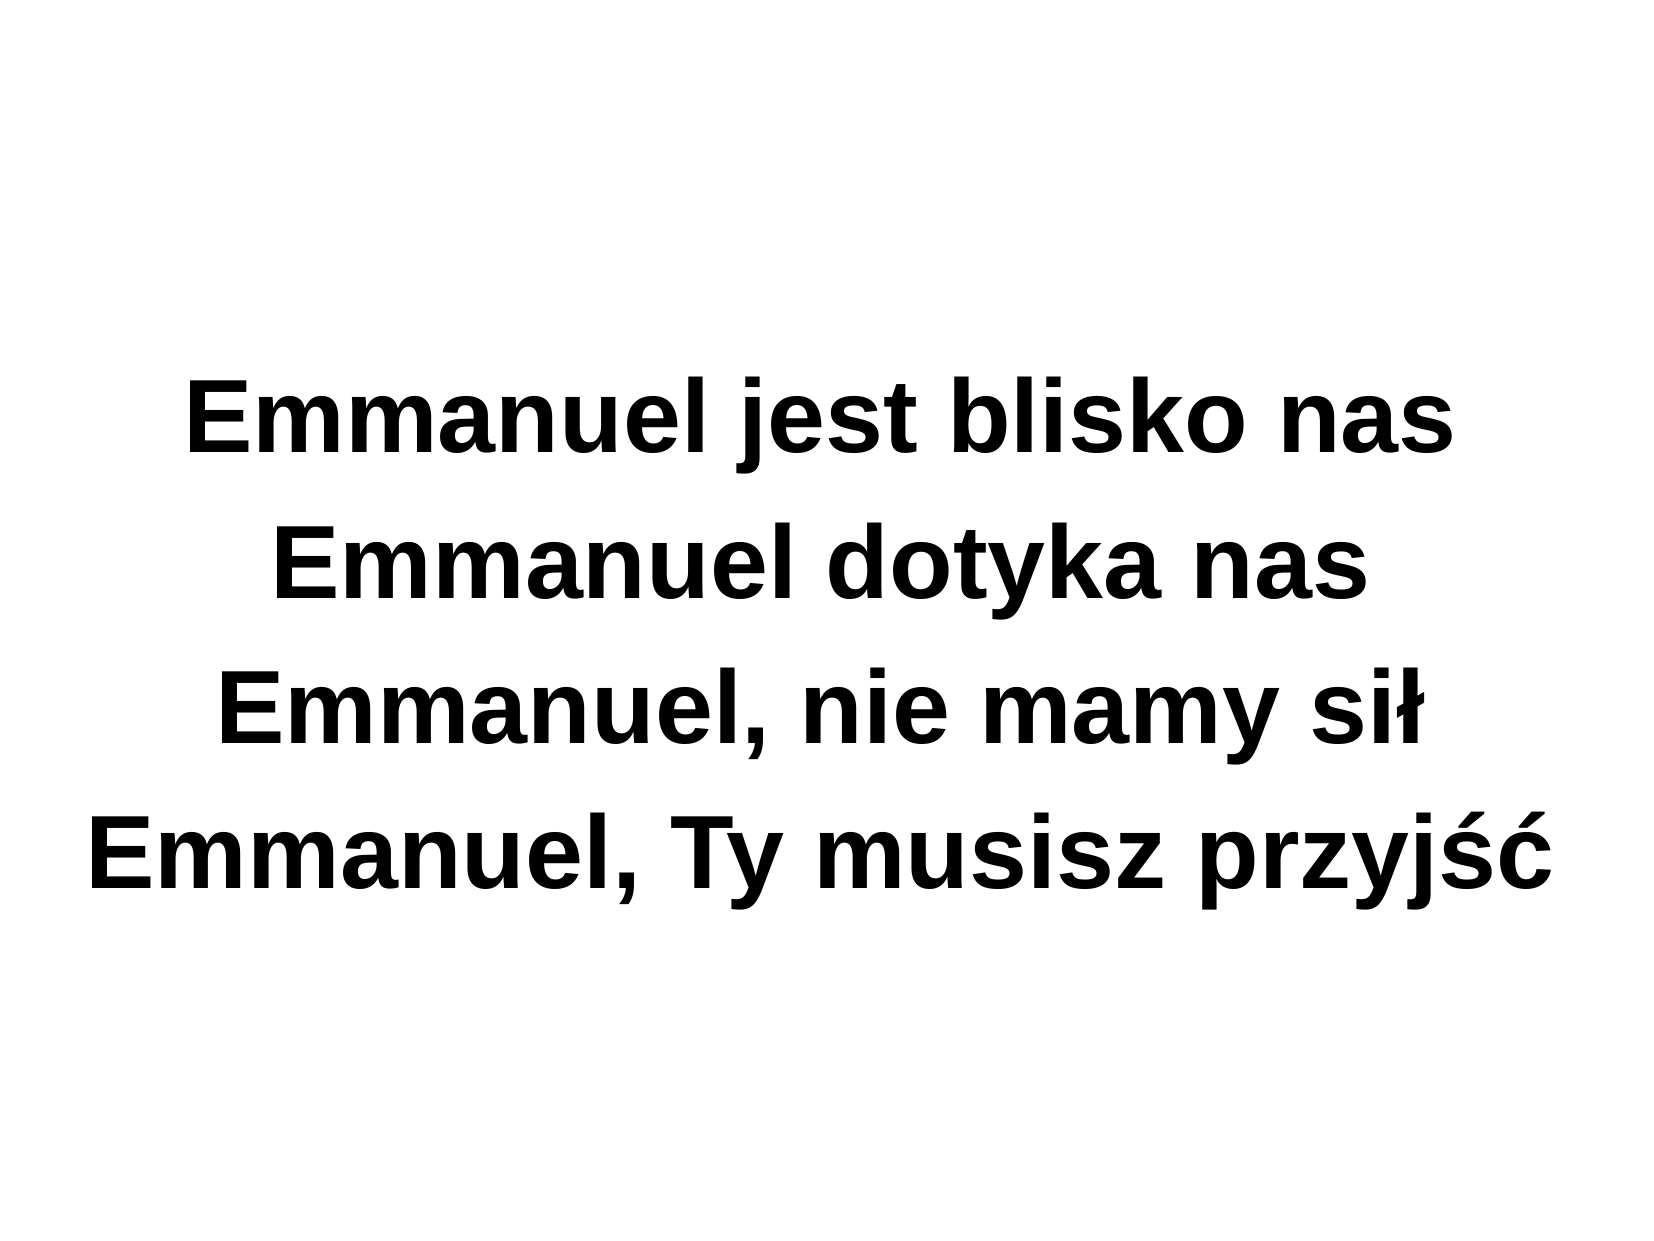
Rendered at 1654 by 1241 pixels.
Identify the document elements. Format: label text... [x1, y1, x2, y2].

subtitle Emmanuel jest blisko nas Emmanuel dotyka nas Emmanuel, nie mamy sił Emmanuel, Ty musisz przyjść [0, 0, 1642, 1241]
